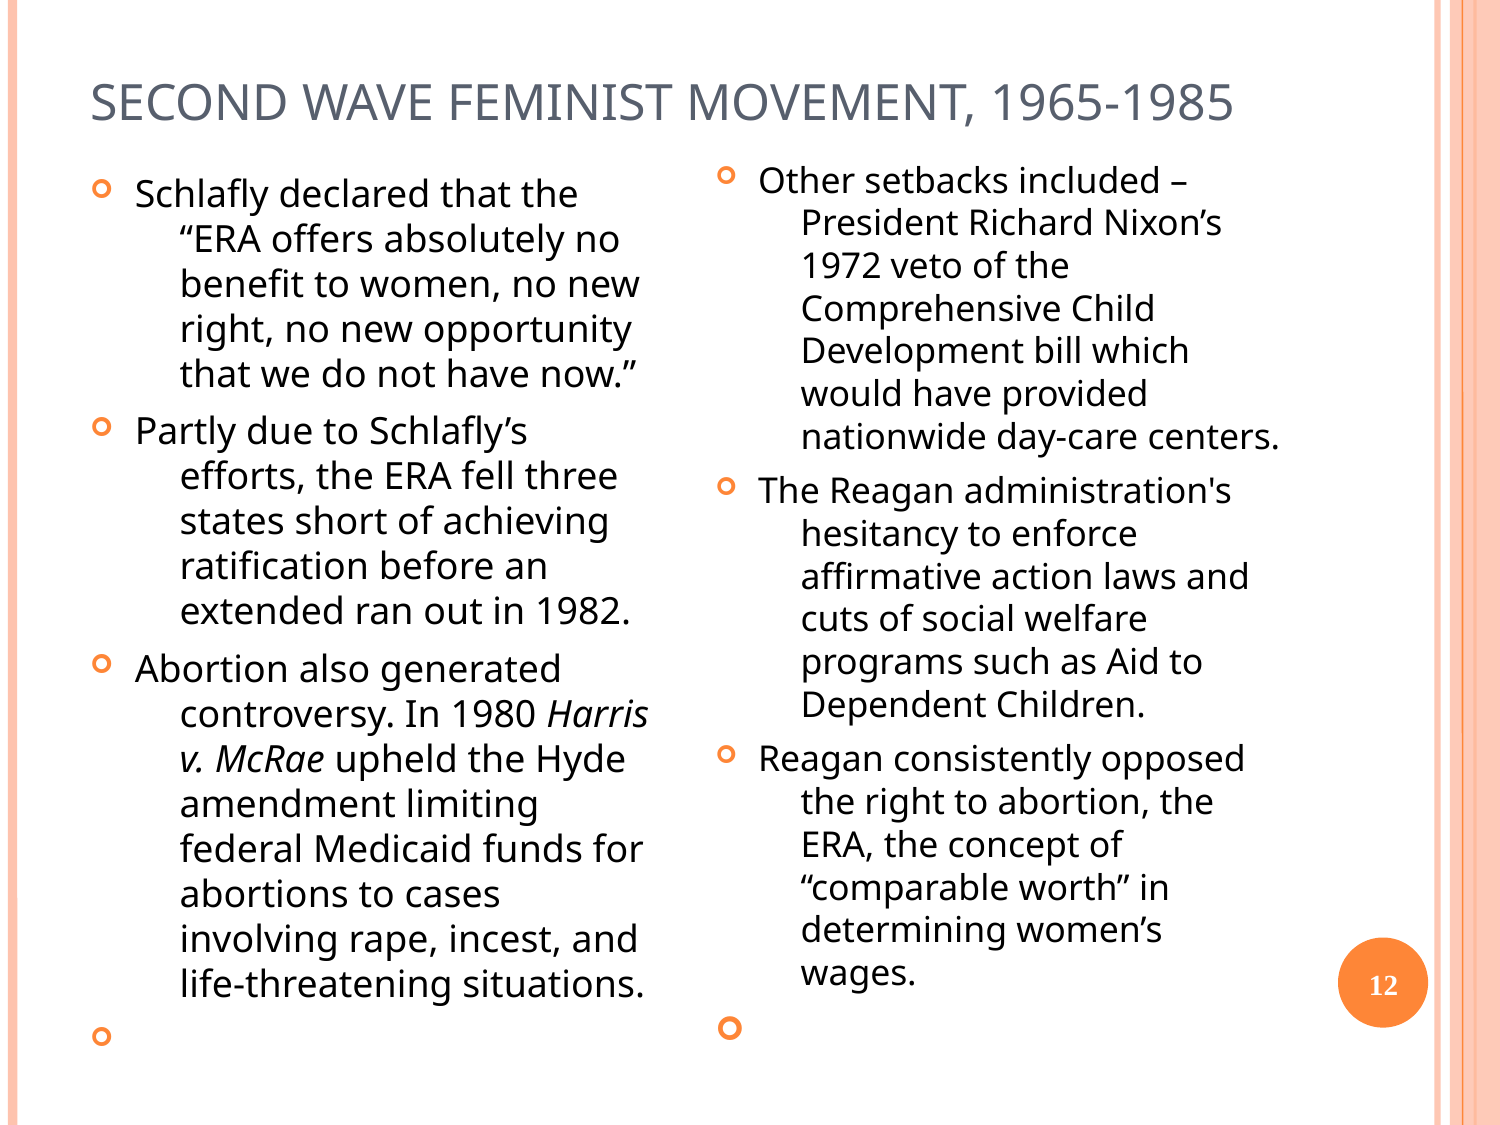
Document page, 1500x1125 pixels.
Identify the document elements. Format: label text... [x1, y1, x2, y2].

text_box [1333, 940, 1434, 1027]
title Second Wave Feminist Movement, 1965-1985 [75, 37, 1300, 138]
list Other setbacks included – President Richard Nixon’s 1972 veto of the Comprehensive Child Development bill which would have provided nationwide day-care centers. The Reagan administration's hesitancy to enforce affirmative action laws and cuts of social welfare programs such as Aid to Dependent Children. Reagan consistently opposed the right to abortion, the ERA, the concept of “comparable worth” in determining women’s wages. [700, 149, 1301, 1013]
list Schlafly declared that the “ERA offers absolutely no benefit to women, no new right, no new opportunity that we do not have now.” Partly due to Schlafly’s efforts, the ERA fell three states short of achieving ratification before an extended ran out in 1982. Abortion also generated controversy. In 1980 Harris v. McRae upheld the Hyde amendment limiting federal Medicaid funds for abortions to cases involving rape, incest, and life-threatening situations. [75, 162, 676, 1013]
